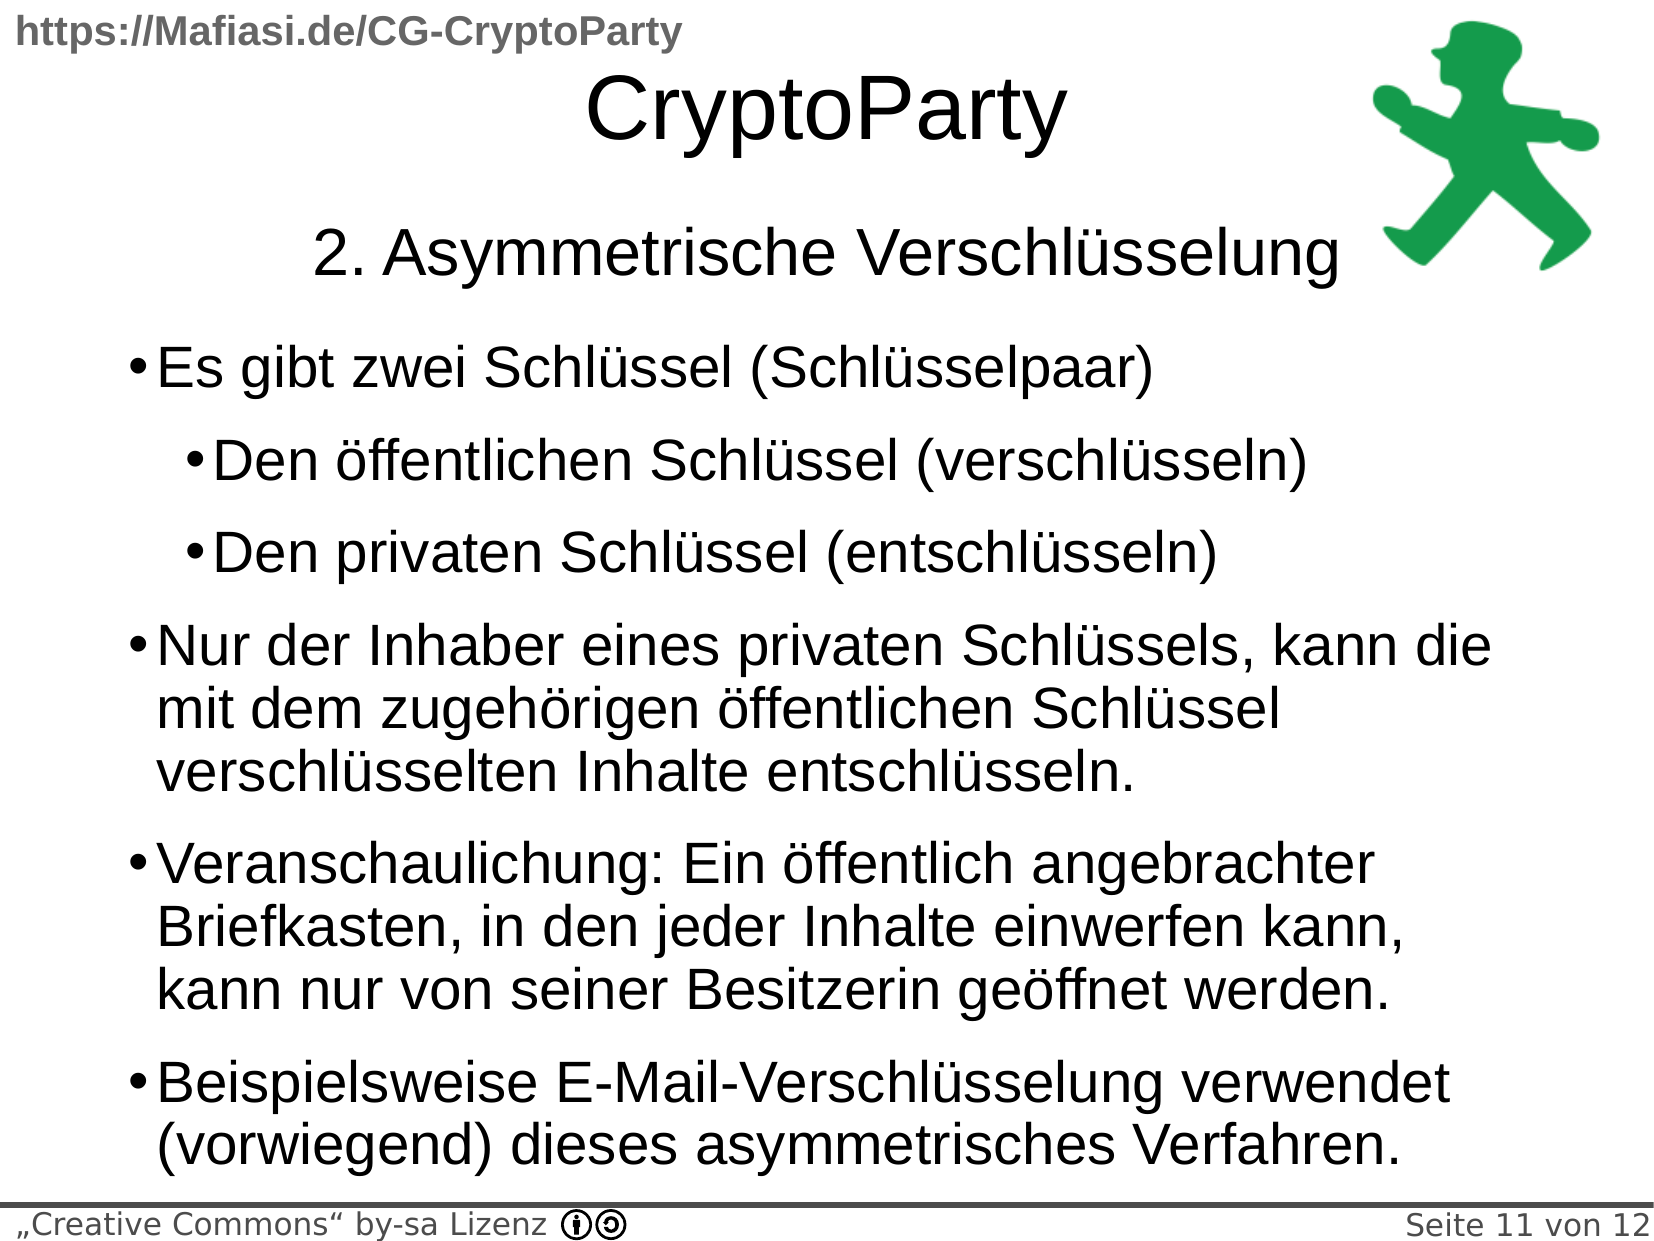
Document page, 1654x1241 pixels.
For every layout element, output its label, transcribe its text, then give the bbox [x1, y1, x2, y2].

list Es gibt zwei Schlüssel (Schlüsselpaar) Den öffentlichen Schlüssel (verschlüsseln) Den privaten Schlüssel (entschlüsseln) Nur der Inhaber eines privaten Schlüssels, kann die mit dem zugehörigen öffentlichen Schlüssel verschlüsselten Inhalte entschlüsseln. Veranschaulichung: Ein öffentlich angebrachter Briefkasten, in den jeder Inhalte einwerfen kann, kann nur von seiner Besitzerin geöffnet werden. Beispielsweise E-Mail-Verschlüsselung verwendet (vorwiegend) dieses asymmetrisches Verfahren. [113, 330, 1540, 1117]
text_box 2. Asymmetrische Verschlüsselung [59, 207, 1595, 297]
picture [1317, 0, 1654, 313]
